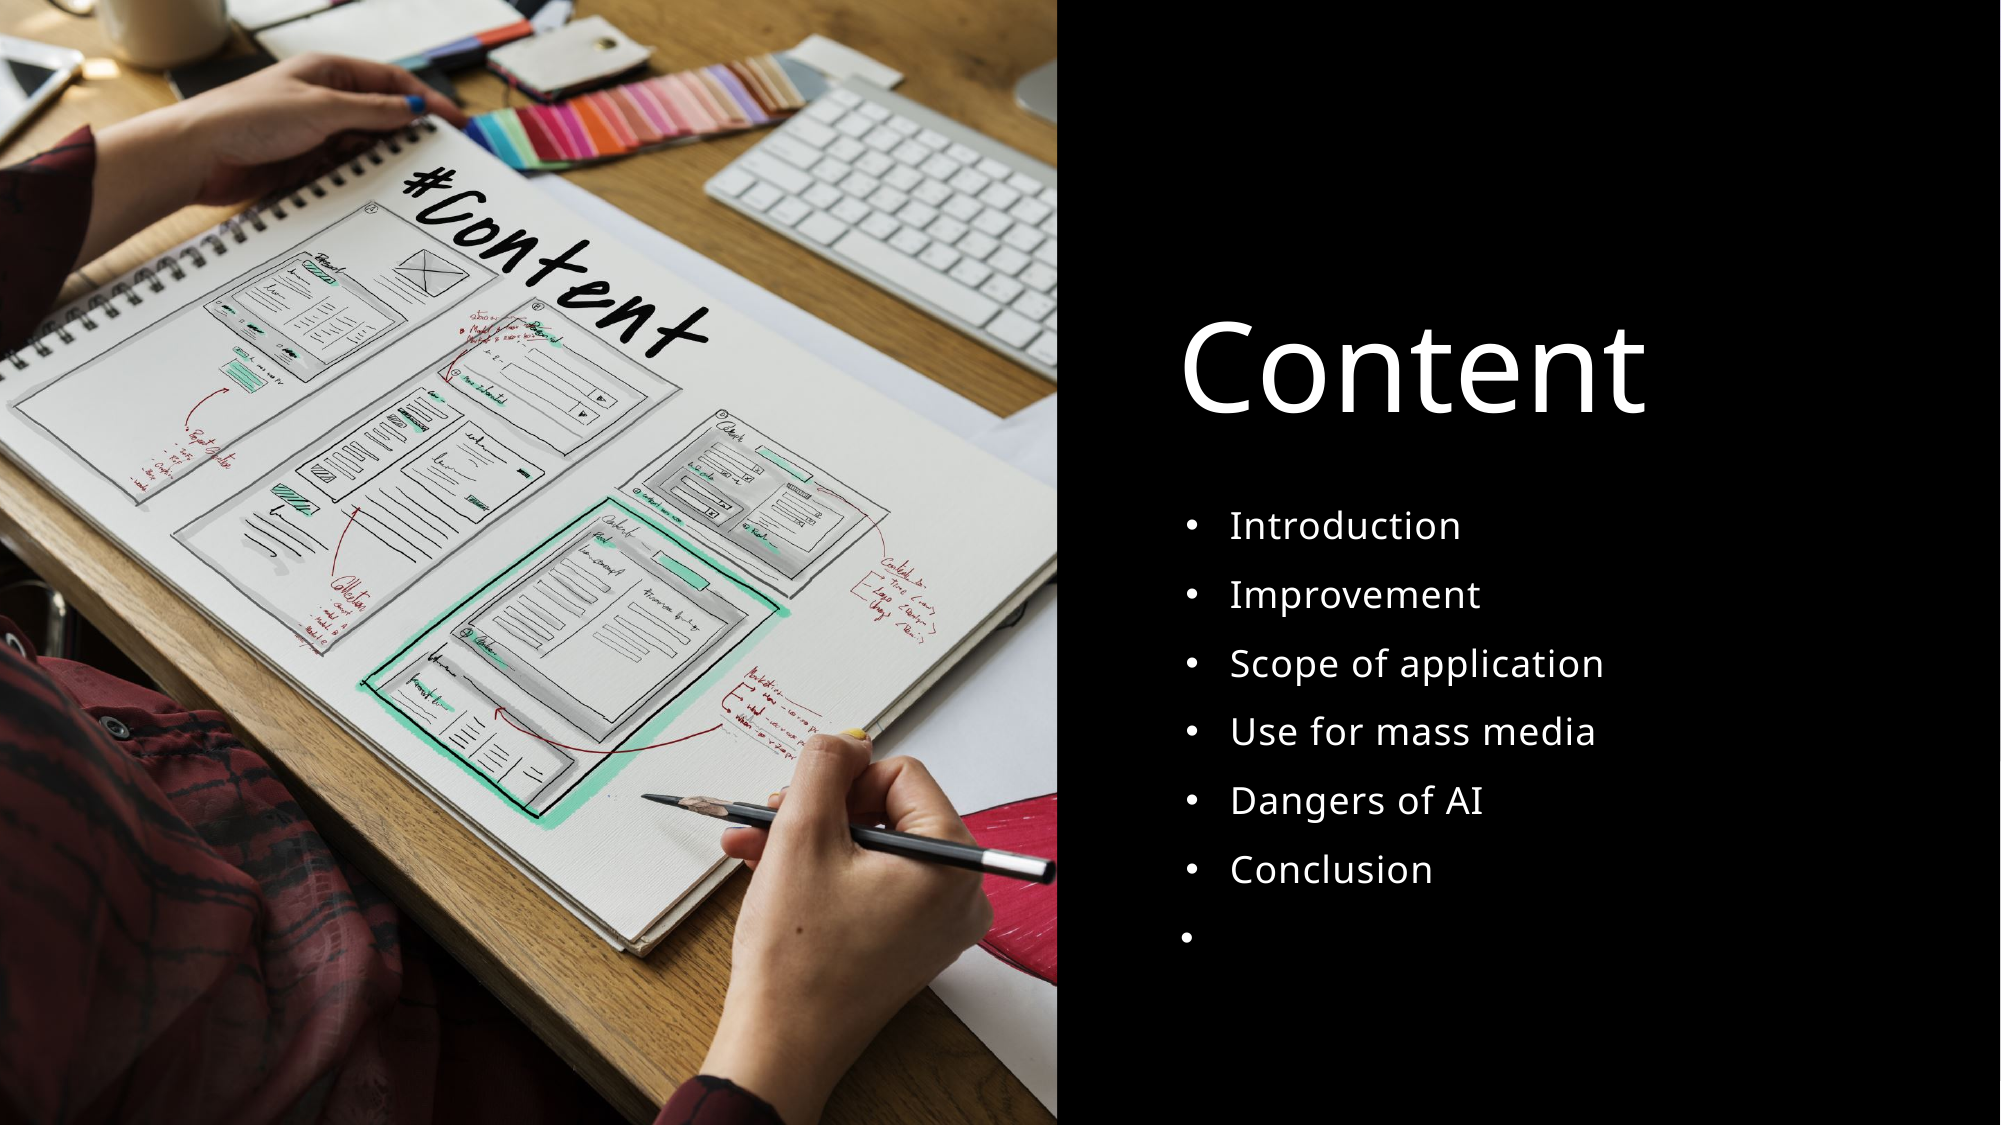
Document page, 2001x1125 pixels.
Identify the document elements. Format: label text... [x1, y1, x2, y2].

picture [0, 0, 1058, 1125]
text_box [1058, 0, 2000, 1125]
text_box Introduction Improvement Scope of application Use for mass media Dangers of AI Conclusion [1165, 483, 1910, 1035]
title Content [1162, 88, 1910, 448]
